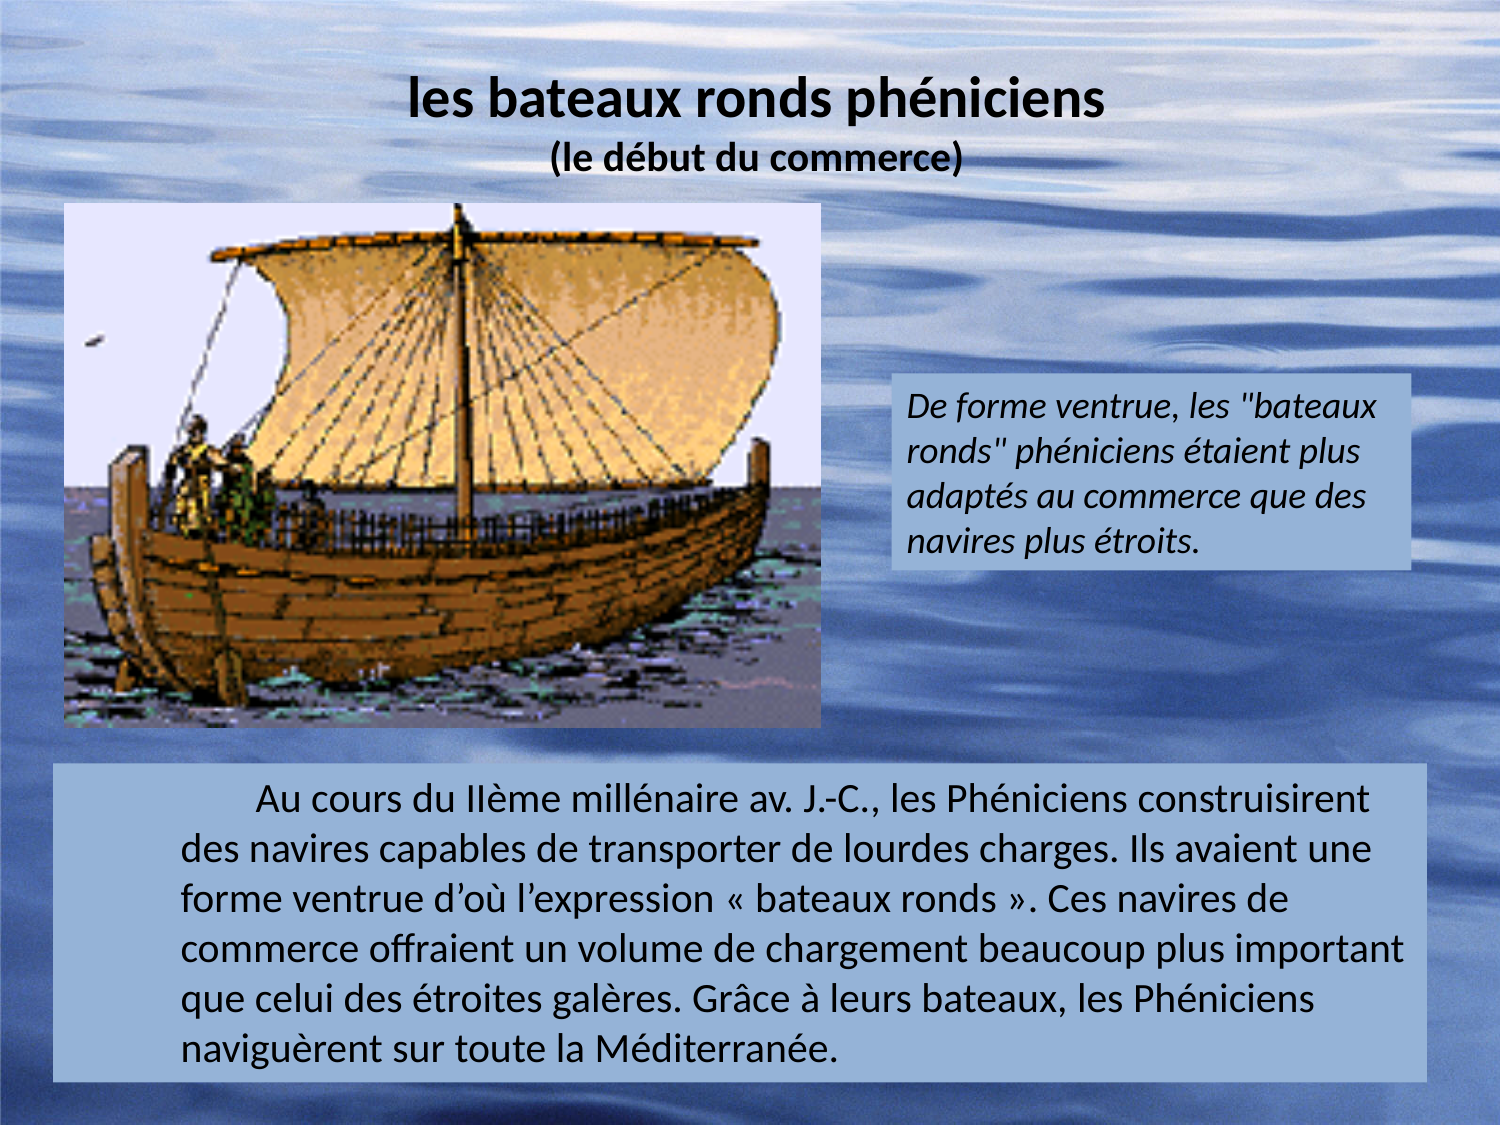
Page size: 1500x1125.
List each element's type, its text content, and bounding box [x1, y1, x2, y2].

title les bateaux ronds phéniciens (le début du commerce) [64, 42, 1449, 197]
picture [0, 0, 1500, 1125]
text_box De forme ventrue, les "bateaux ronds" phéniciens étaient plus adaptés au commerce que des navires plus étroits. [891, 373, 1412, 571]
list Au cours du IIème millénaire av. J.-C., les Phéniciens construisirent des navires capables de transporter de lourdes charges. Ils avaient une forme ventrue d’où l’expression « bateaux ronds ». Ces navires de commerce offraient un volume de chargement beaucoup plus important que celui des étroites galères. Grâce à leurs bateaux, les Phéniciens naviguèrent sur toute la Méditerranée. [53, 763, 1427, 1083]
